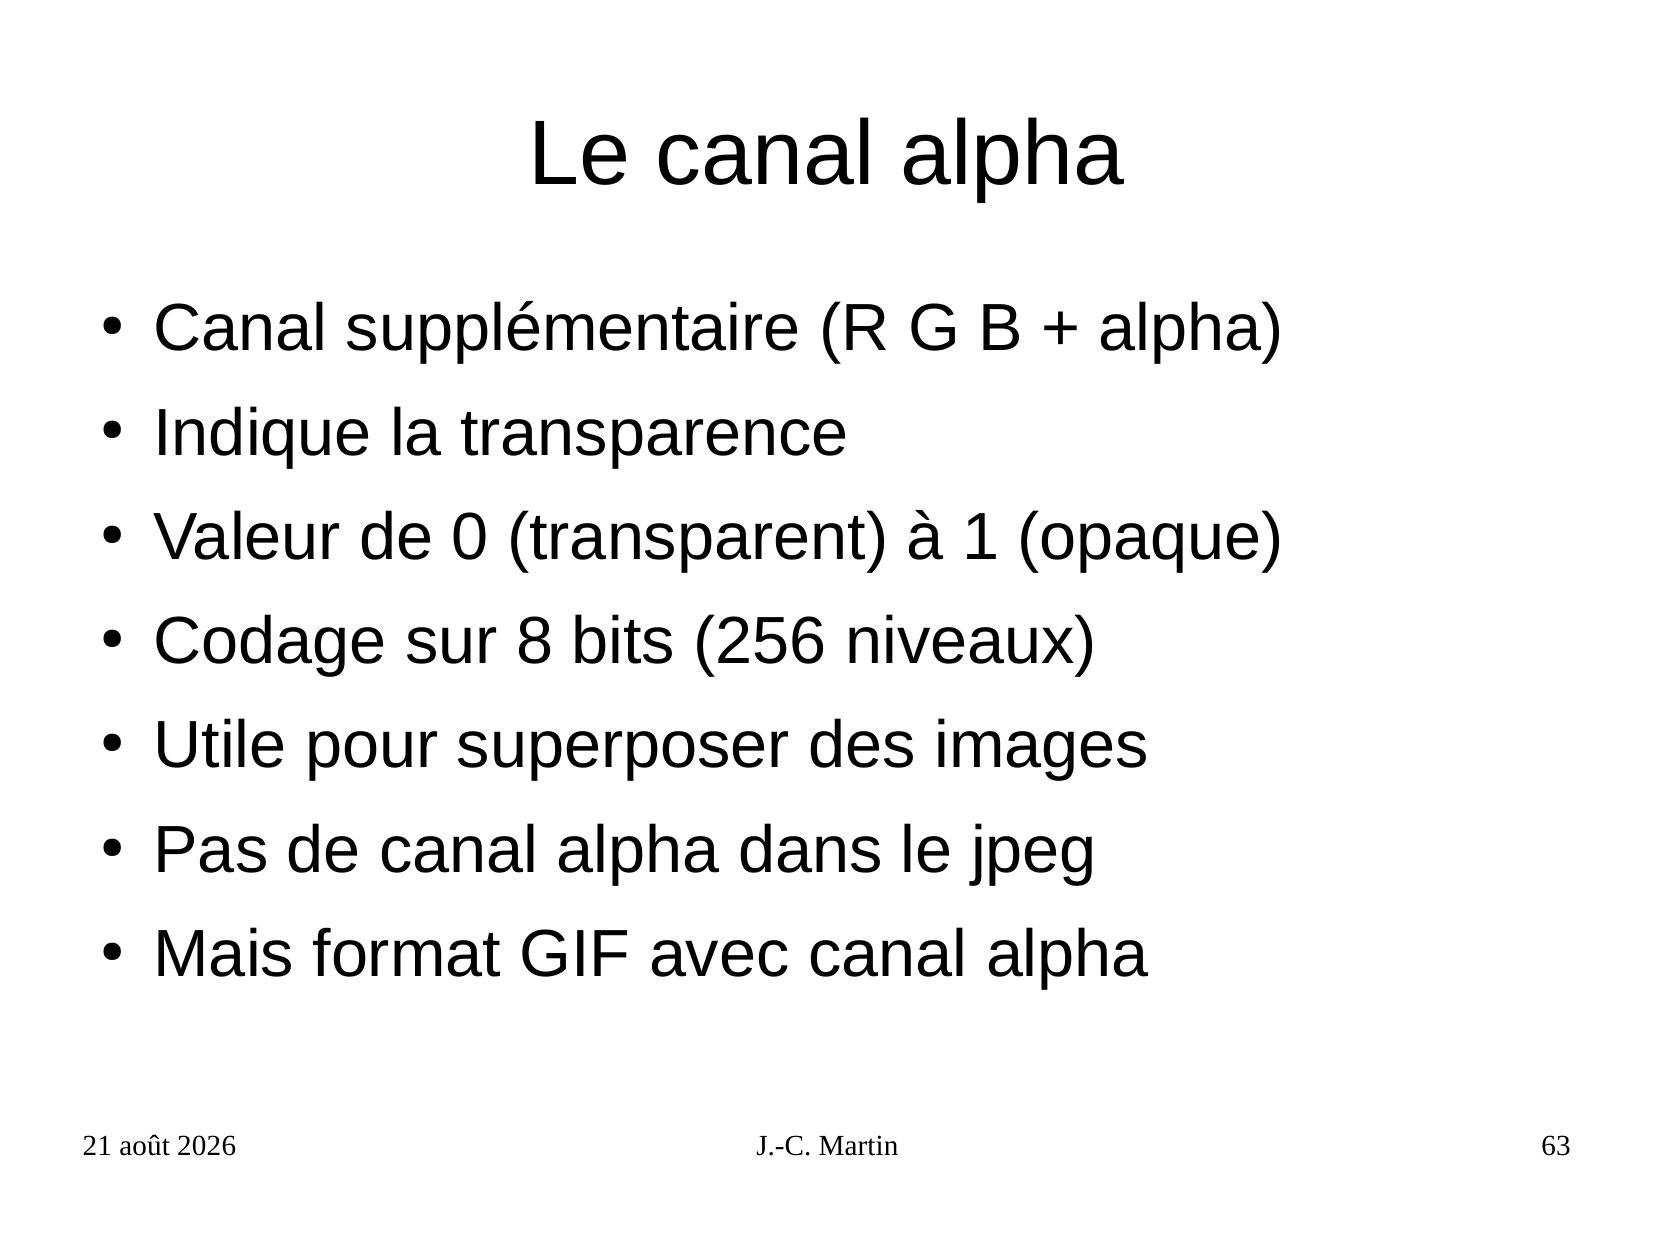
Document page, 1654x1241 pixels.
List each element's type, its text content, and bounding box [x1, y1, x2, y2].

title Le canal alpha [82, 49, 1571, 257]
list Canal supplémentaire (R G B + alpha) Indique la transparence Valeur de 0 (transparent) à 1 (opaque) Codage sur 8 bits (256 niveaux) Utile pour superposer des images Pas de canal alpha dans le jpeg Mais format GIF avec canal alpha [82, 290, 1571, 1010]
